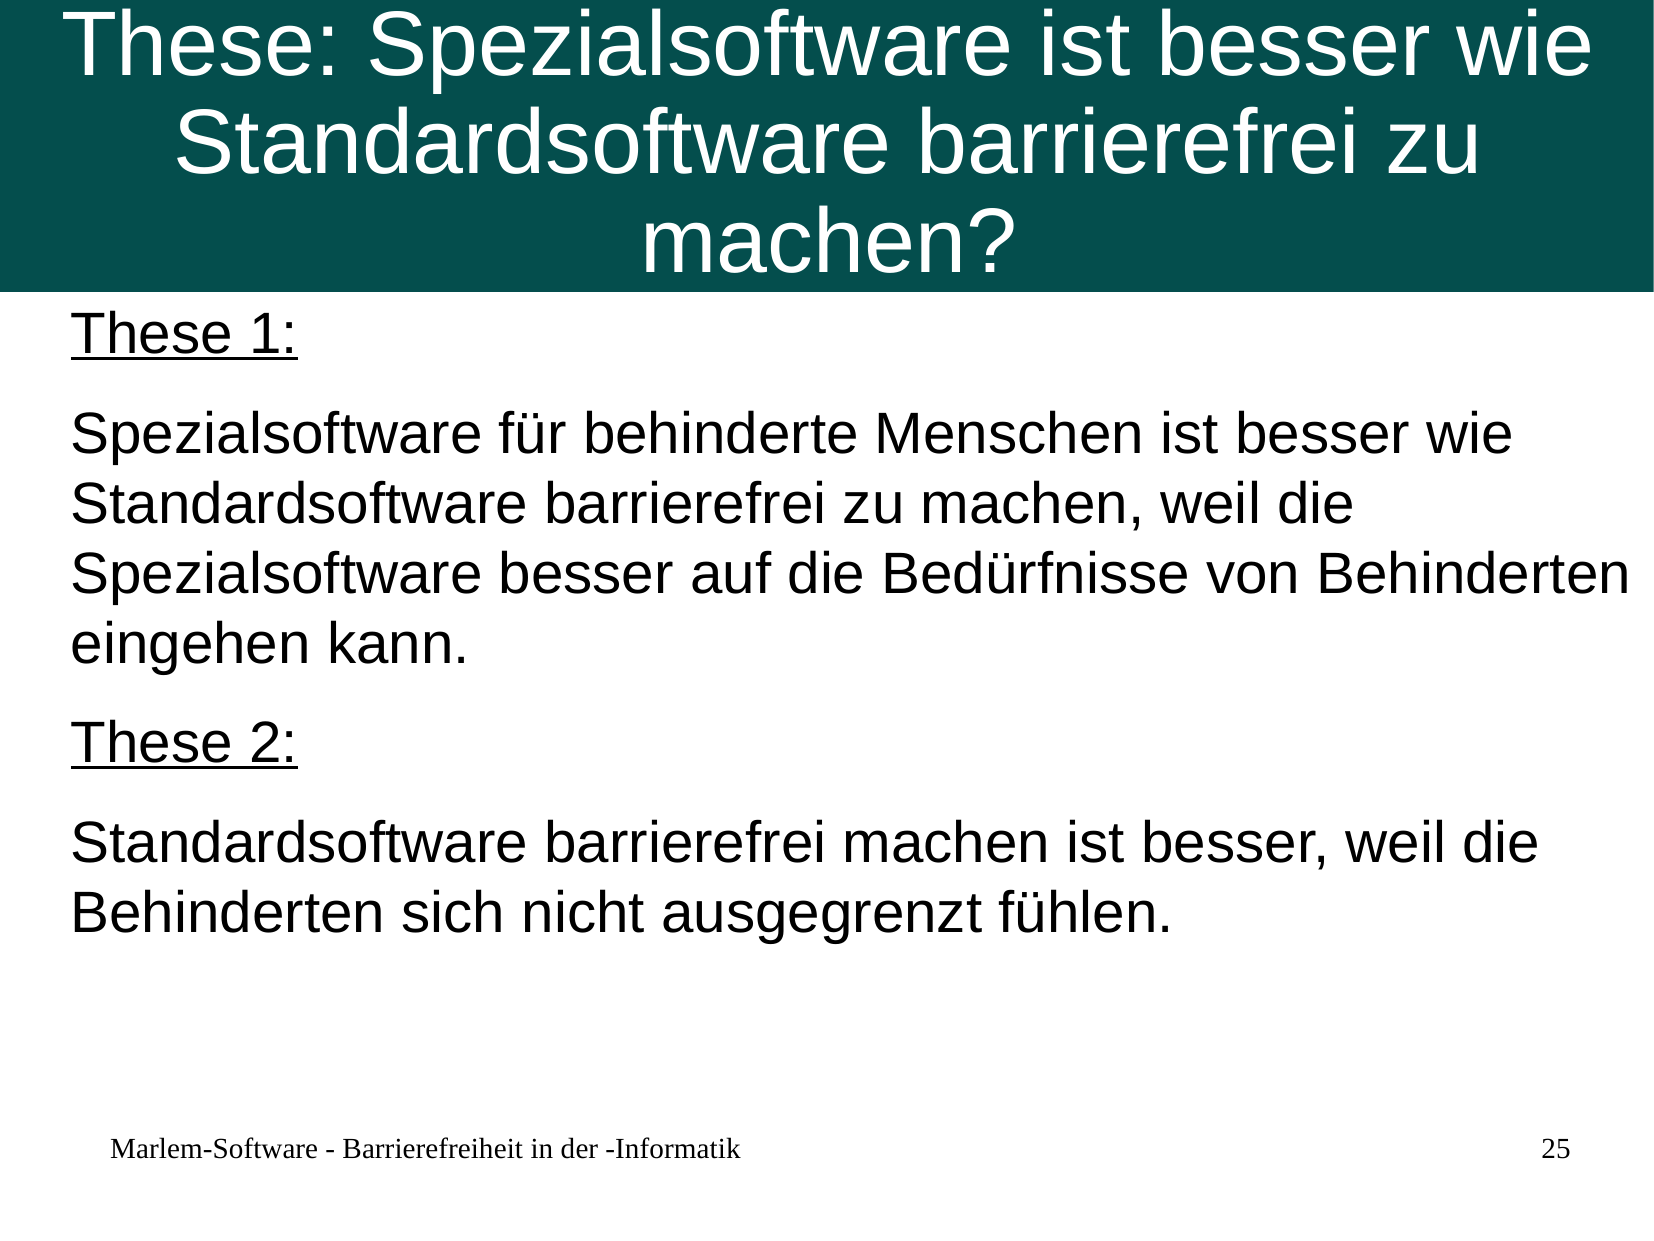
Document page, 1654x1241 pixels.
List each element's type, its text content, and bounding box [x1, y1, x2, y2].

list These 1: Spezialsoftware für behinderte Menschen ist besser wie Standardsoftware barrierefrei zu machen, weil die Spezialsoftware besser auf die Bedürfnisse von Behinderten eingehen kann. These 2: Standardsoftware barrierefrei machen ist besser, weil die Behinderten sich nicht ausgegrenzt fühlen. [0, 295, 1654, 1063]
title These: Spezialsoftware ist besser wie Standardsoftware barrierefrei zu machen? [0, 0, 1654, 292]
